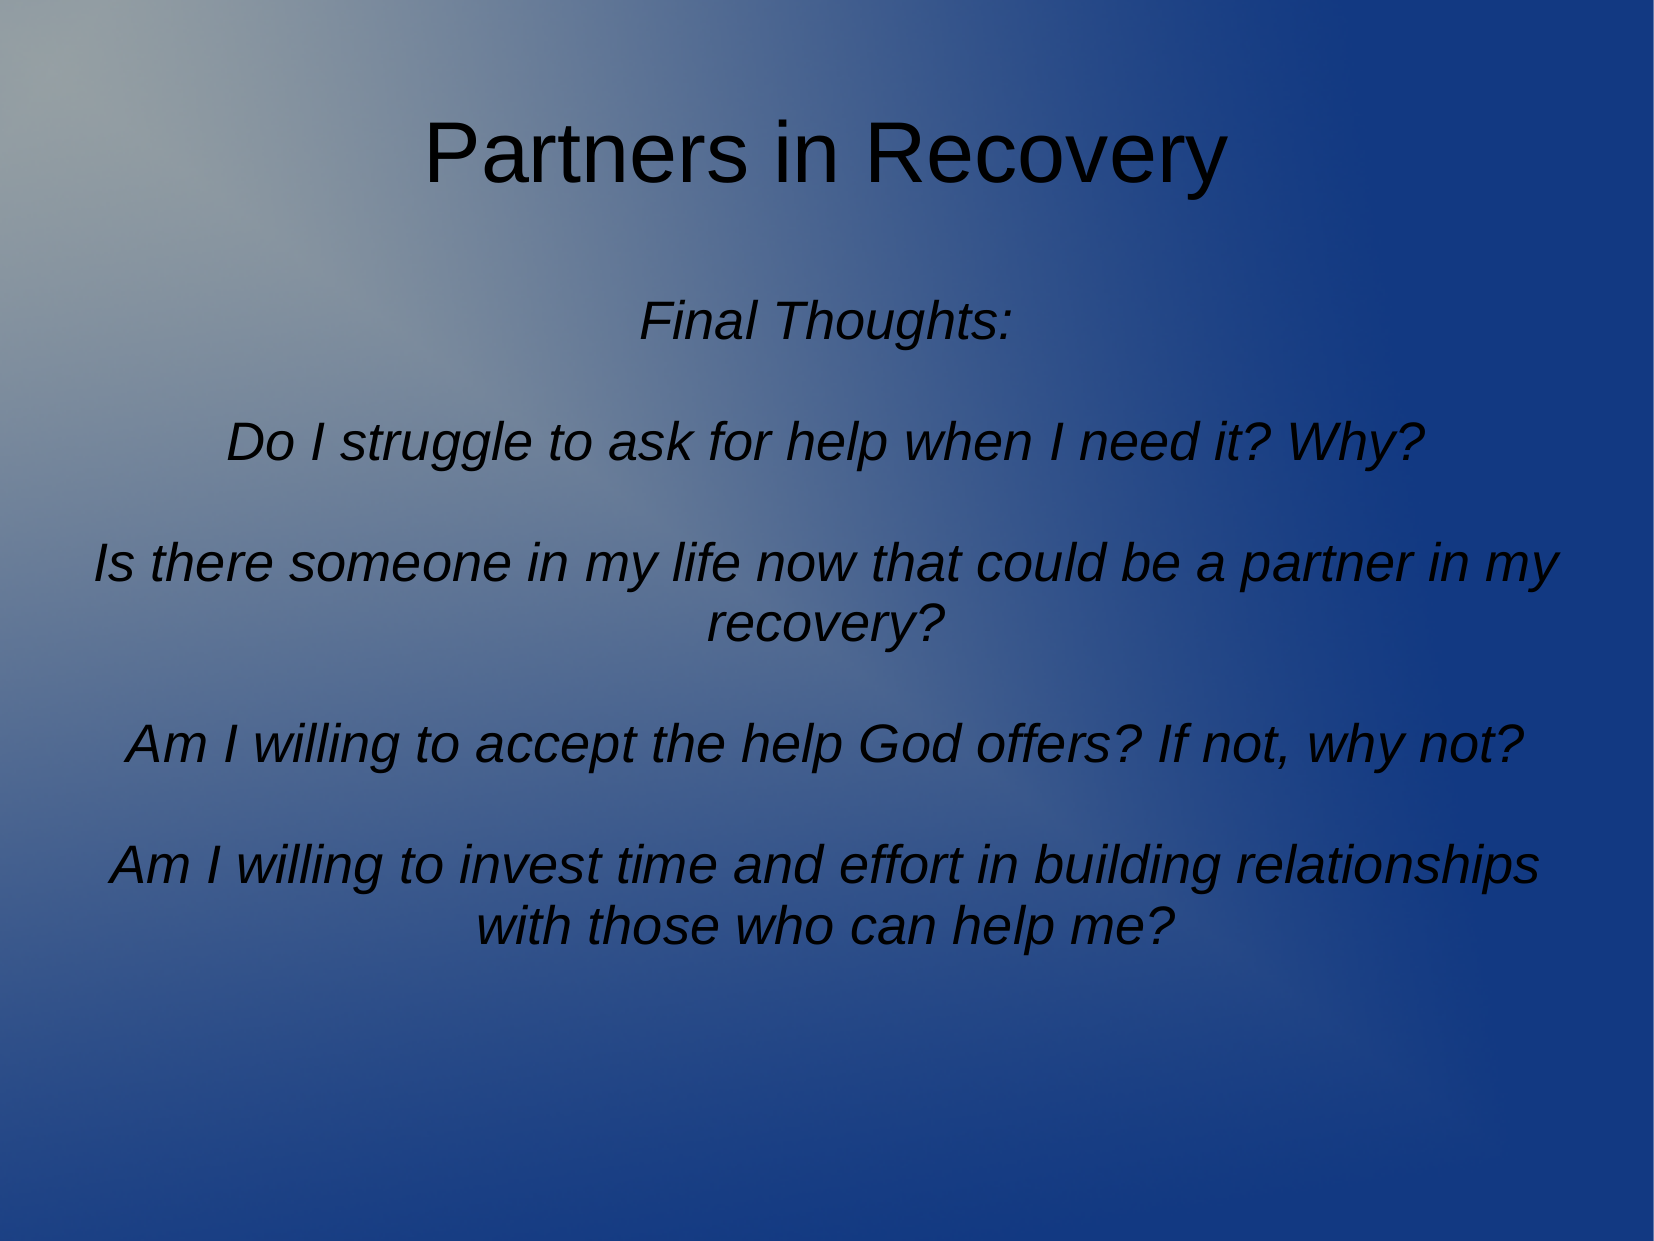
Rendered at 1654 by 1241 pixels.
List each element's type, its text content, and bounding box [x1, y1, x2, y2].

subtitle Final Thoughts: Do I struggle to ask for help when I need it? Why? Is there someone in my life now that could be a partner in my recovery? Am I willing to accept the help God offers? If not, why not? Am I willing to invest time and effort in building relationships with those who can help me? [82, 290, 1571, 1241]
title Partners in Recovery [82, 49, 1571, 257]
picture [0, 0, 1654, 1241]
